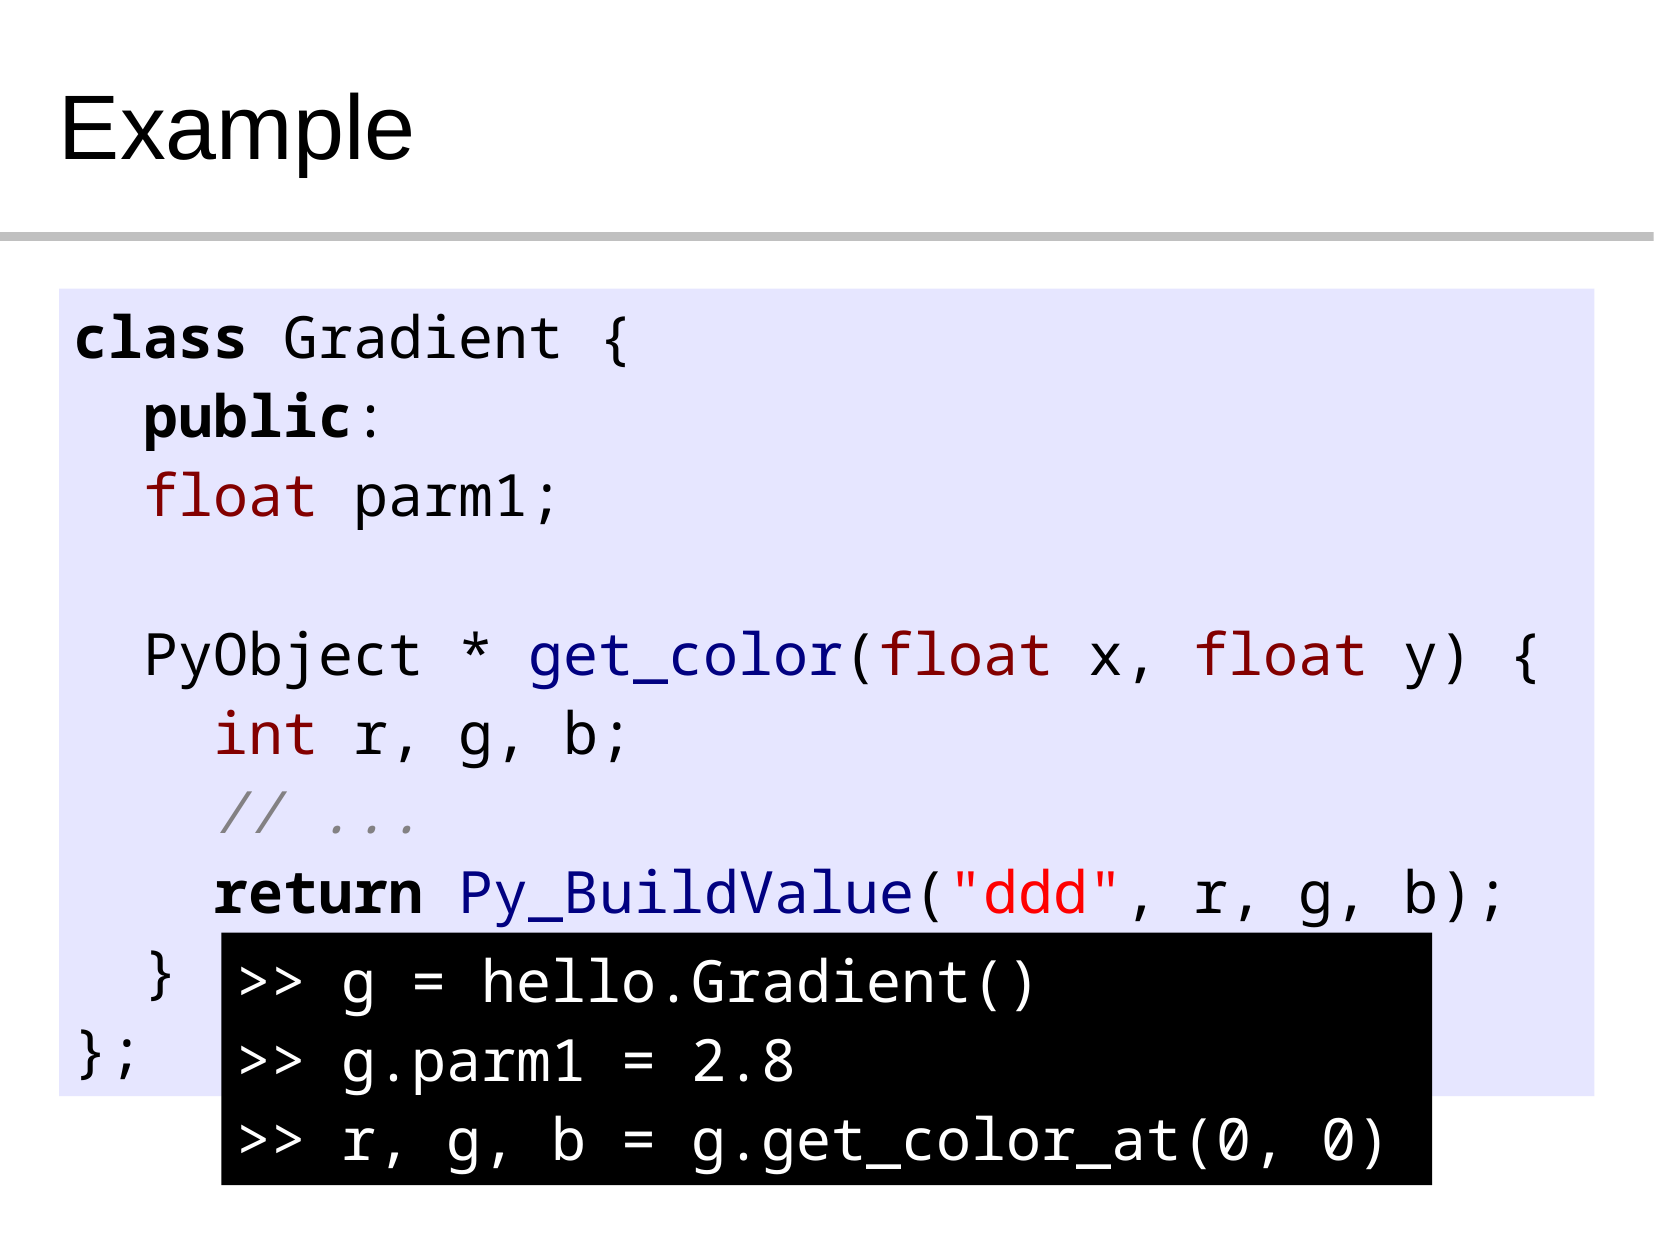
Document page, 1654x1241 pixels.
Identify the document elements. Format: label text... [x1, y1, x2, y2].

title Example [59, 49, 1595, 207]
text_box >> g = hello.Gradient() >> g.parm1 = 2.8 >> r, g, b = g.get_color_at(0, 0) [221, 932, 1433, 1152]
text_box class Gradient { public: float parm1; PyObject * get_color(float x, float y) { int r, g, b; // ... return Py_BuildValue("ddd", r, g, b); } }; [59, 288, 1595, 886]
